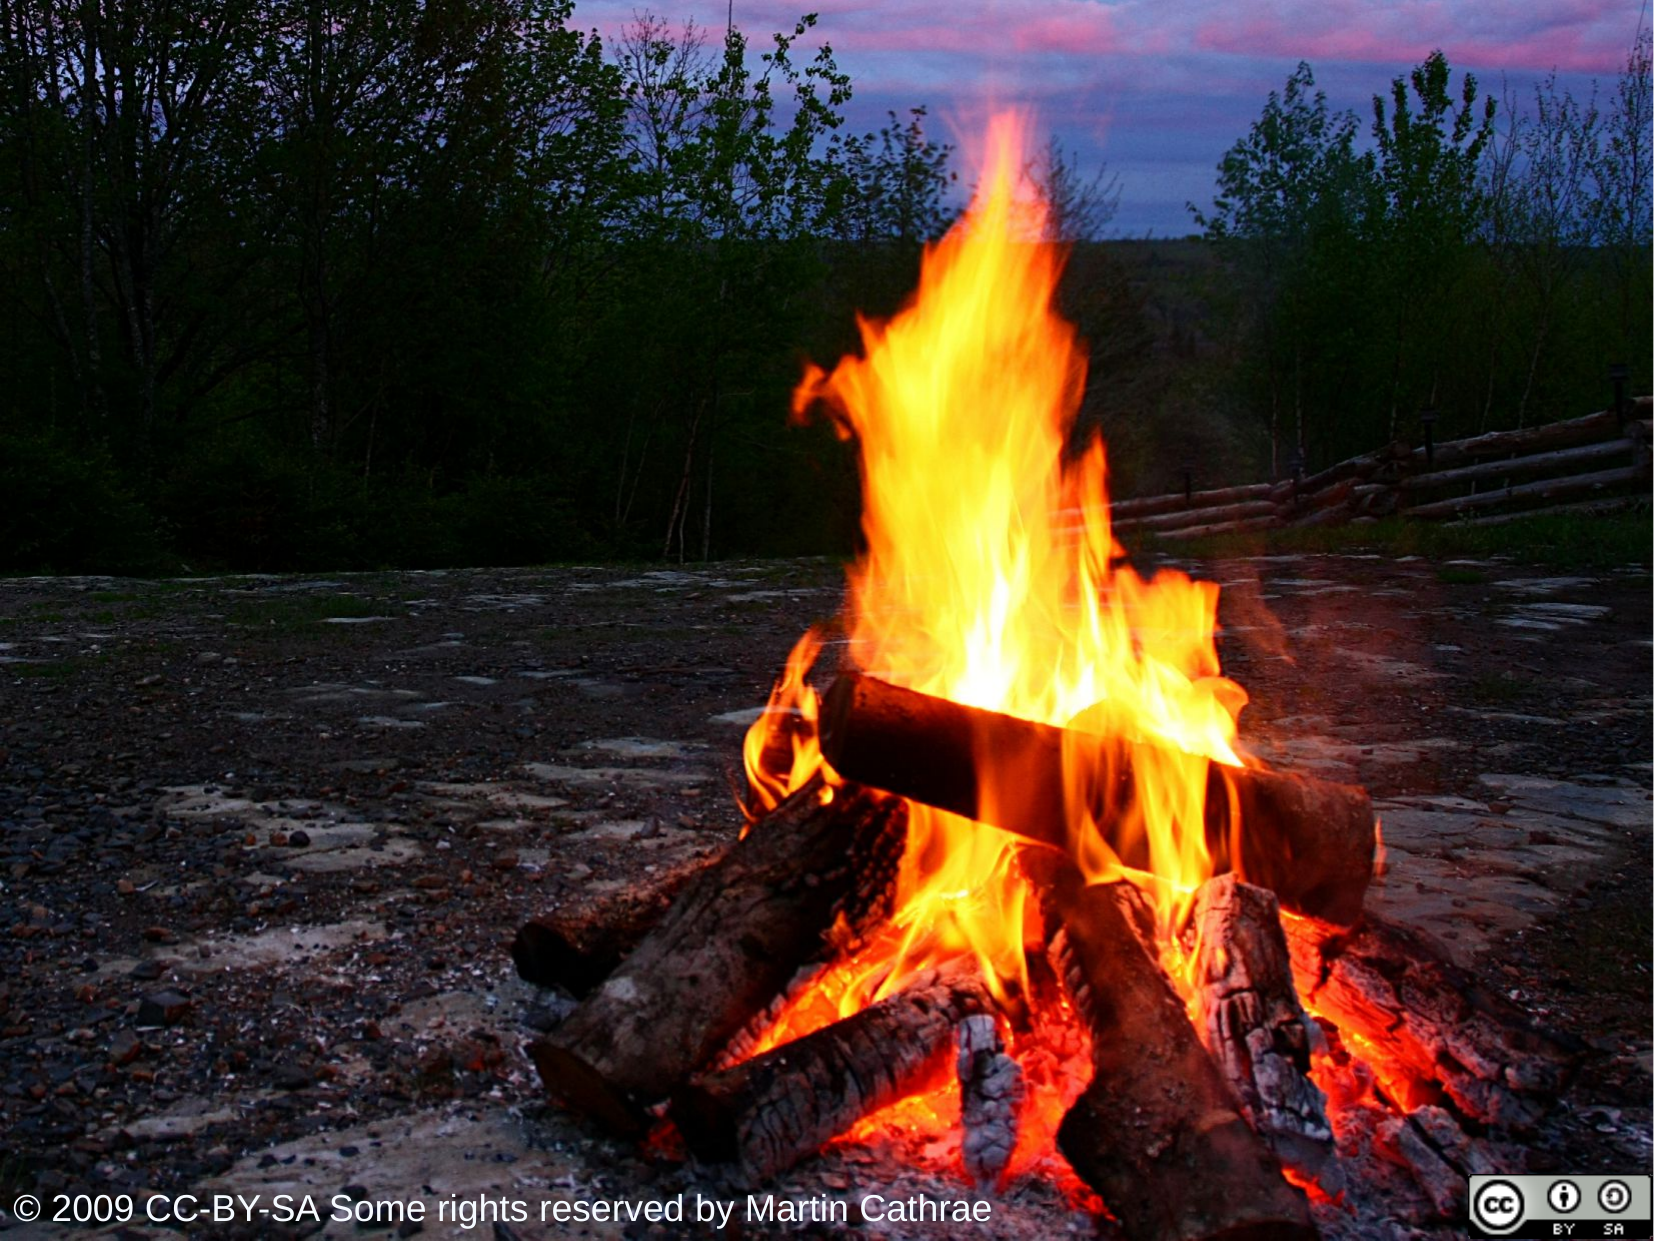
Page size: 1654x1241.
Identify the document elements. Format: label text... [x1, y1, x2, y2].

text_box © 2009 CC-BY-SA Some rights reserved by Martin Cathrae [0, 1180, 1009, 1237]
picture [0, 0, 1654, 1241]
